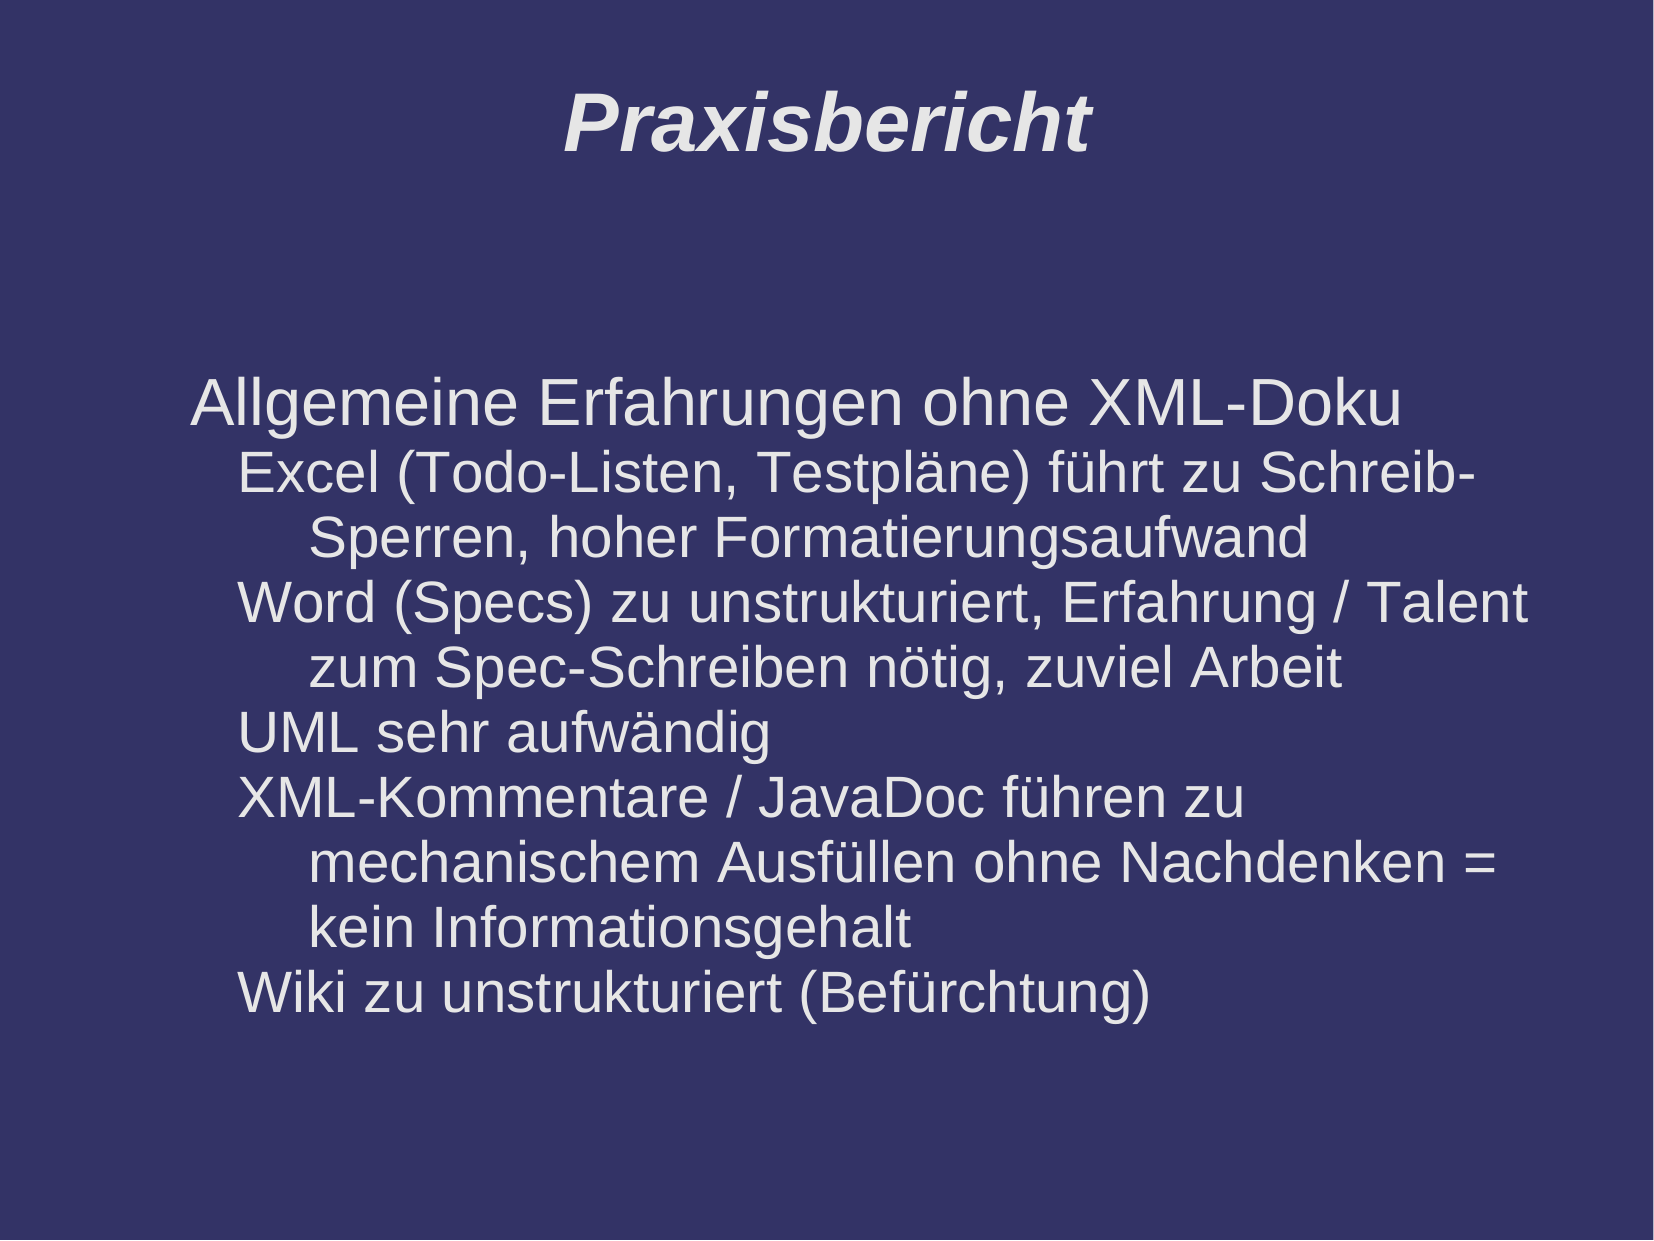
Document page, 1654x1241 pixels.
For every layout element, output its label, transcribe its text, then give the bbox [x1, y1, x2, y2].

title Praxisbericht [121, 19, 1534, 227]
list Allgemeine Erfahrungen ohne XML-Doku Excel (Todo-Listen, Testpläne) führt zu Schreib-Sperren, hoher Formatierungsaufwand Word (Specs) zu unstrukturiert, Erfahrung / Talent zum Spec-Schreiben nötig, zuviel Arbeit UML sehr aufwändig XML-Kommentare / JavaDoc führen zu mechanischem Ausfüllen ohne Nachdenken = kein Informationsgehalt Wiki zu unstrukturiert (Befürchtung) [178, 364, 1570, 1147]
